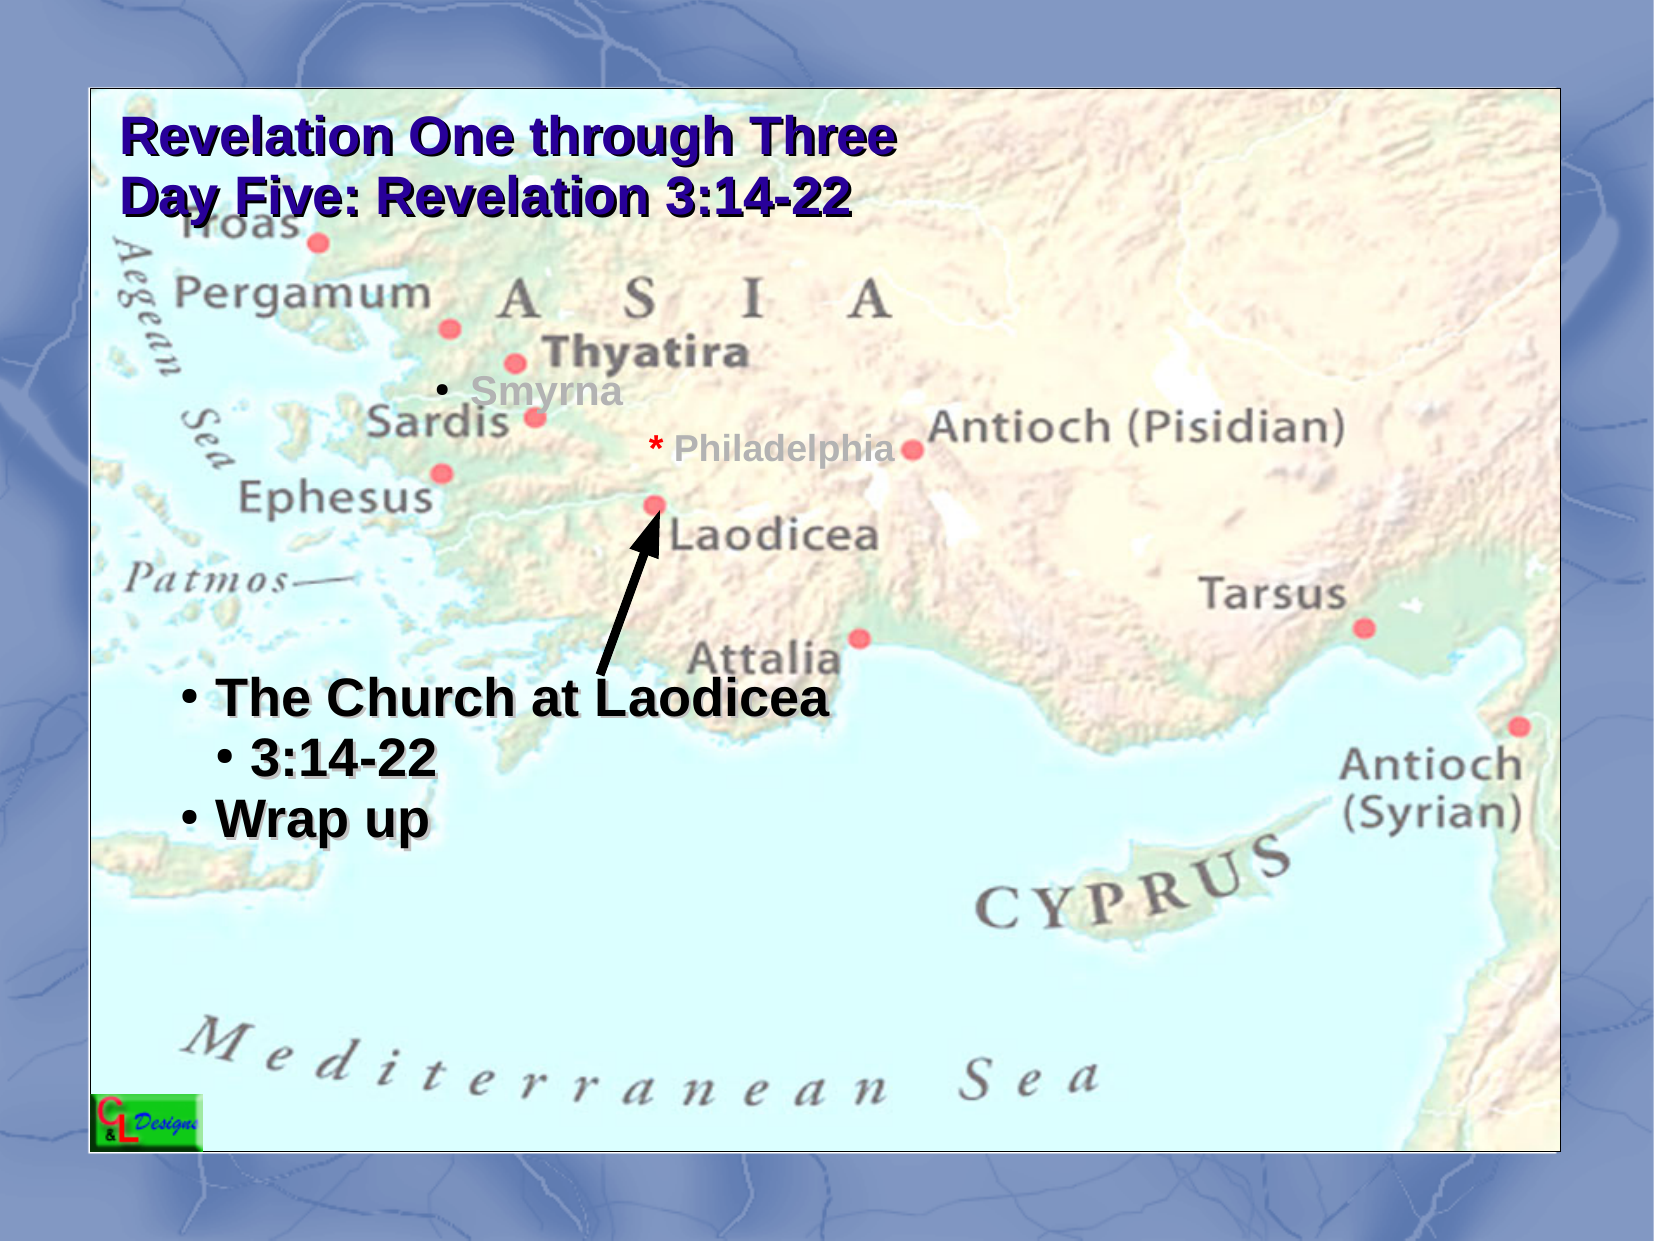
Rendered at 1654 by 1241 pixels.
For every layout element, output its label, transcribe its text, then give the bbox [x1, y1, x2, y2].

text_box * Philadelphia [634, 420, 946, 479]
title Revelation One through Three Day Five: Revelation 3:14-22 [119, 90, 1081, 303]
text_box The Church at Laodicea 3:14-22 Wrap up [165, 660, 1546, 923]
picture [0, 0, 1654, 1241]
text_box [136, 281, 871, 372]
text_box [885, 285, 1561, 886]
text_box Smyrna [420, 360, 691, 423]
